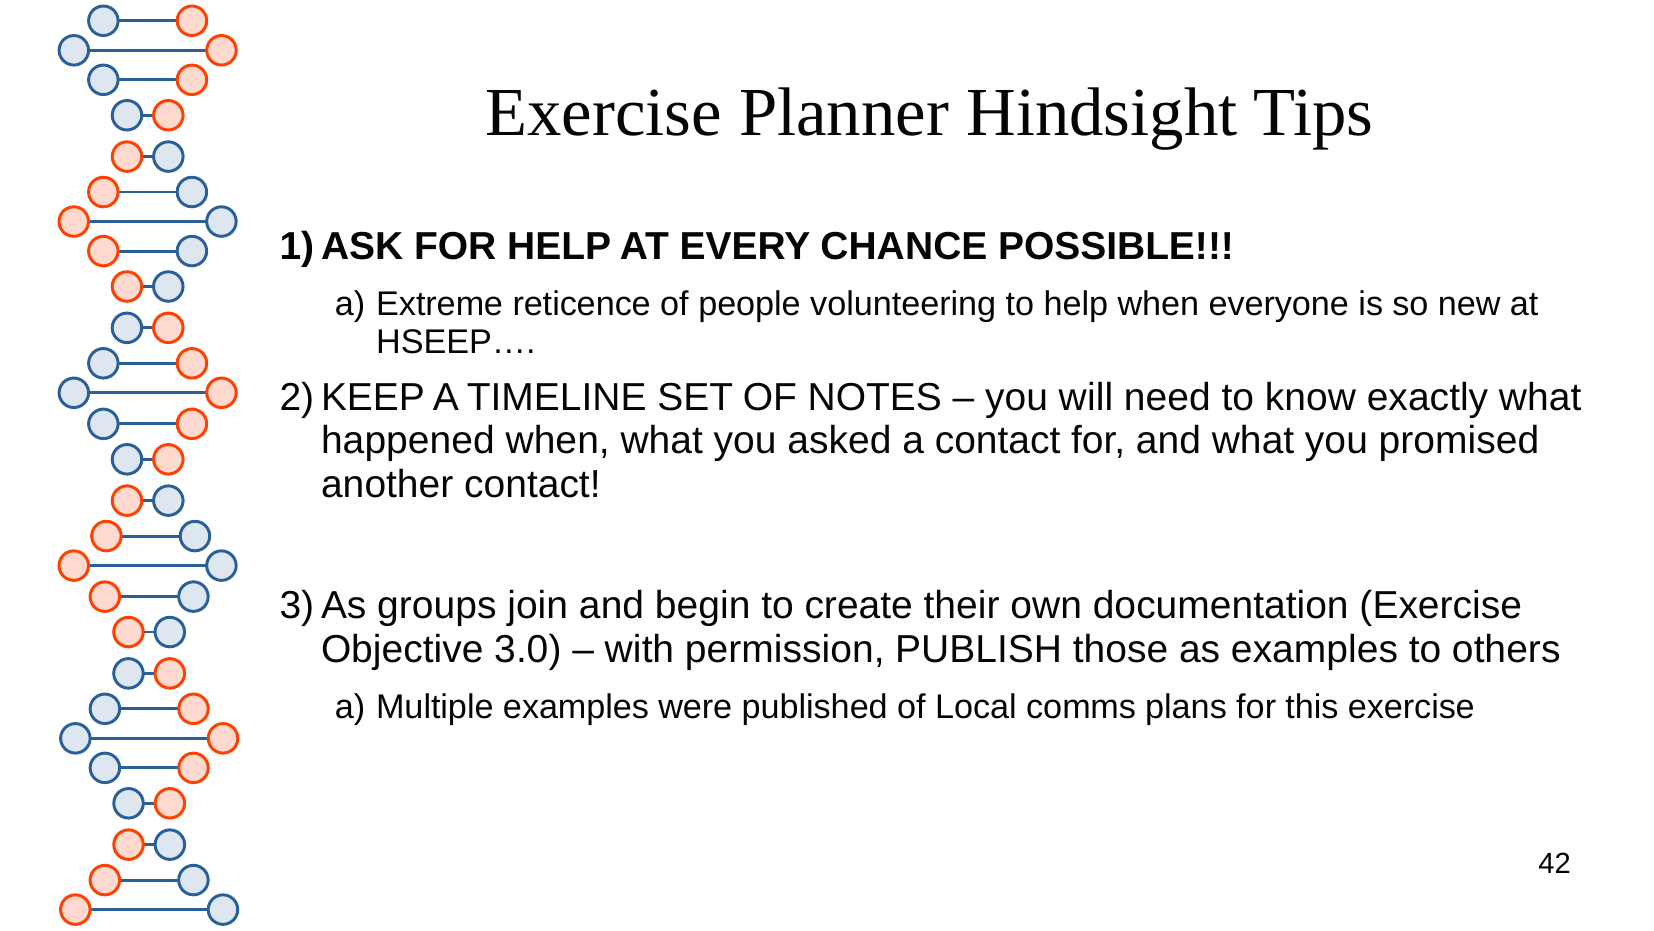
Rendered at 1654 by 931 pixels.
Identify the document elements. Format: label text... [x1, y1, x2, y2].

title Exercise Planner Hindsight Tips [265, 35, 1595, 189]
list ASK FOR HELP AT EVERY CHANCE POSSIBLE!!! Extreme reticence of people volunteering to help when everyone is so new at HSEEP…. KEEP A TIMELINE SET OF NOTES – you will need to know exactly what happened when, what you asked a contact for, and what you promised another contact! As groups join and begin to create their own documentation (Exercise Objective 3.0) – with permission, PUBLISH those as examples to others Multiple examples were published of Local comms plans for this exercise [265, 224, 1595, 764]
